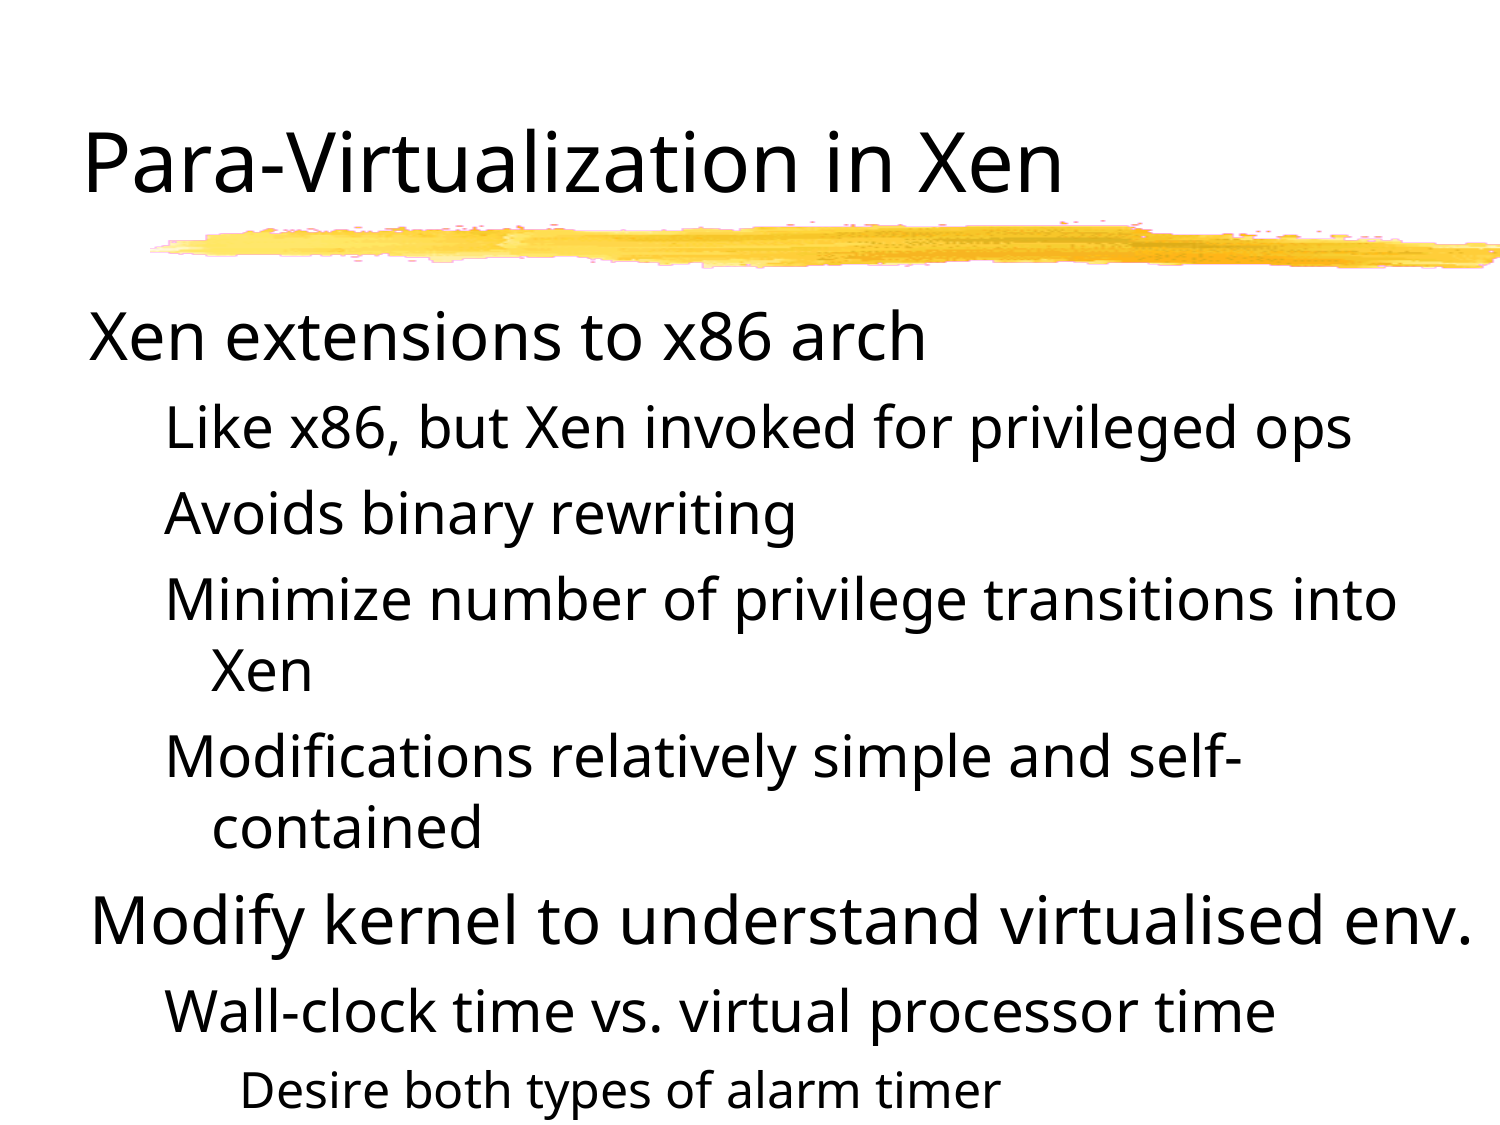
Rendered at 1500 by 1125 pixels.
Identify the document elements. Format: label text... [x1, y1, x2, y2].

list Xen extensions to x86 arch Like x86, but Xen invoked for privileged ops Avoids binary rewriting Minimize number of privilege transitions into Xen Modifications relatively simple and self-contained Modify kernel to understand virtualised env. Wall-clock time vs. virtual processor time Desire both types of alarm timer Expose real resource availability Enables OS to optimise its own behaviour [75, 287, 1500, 1094]
picture [150, 215, 1500, 279]
title Para-Virtualization in Xen [66, 37, 1342, 225]
